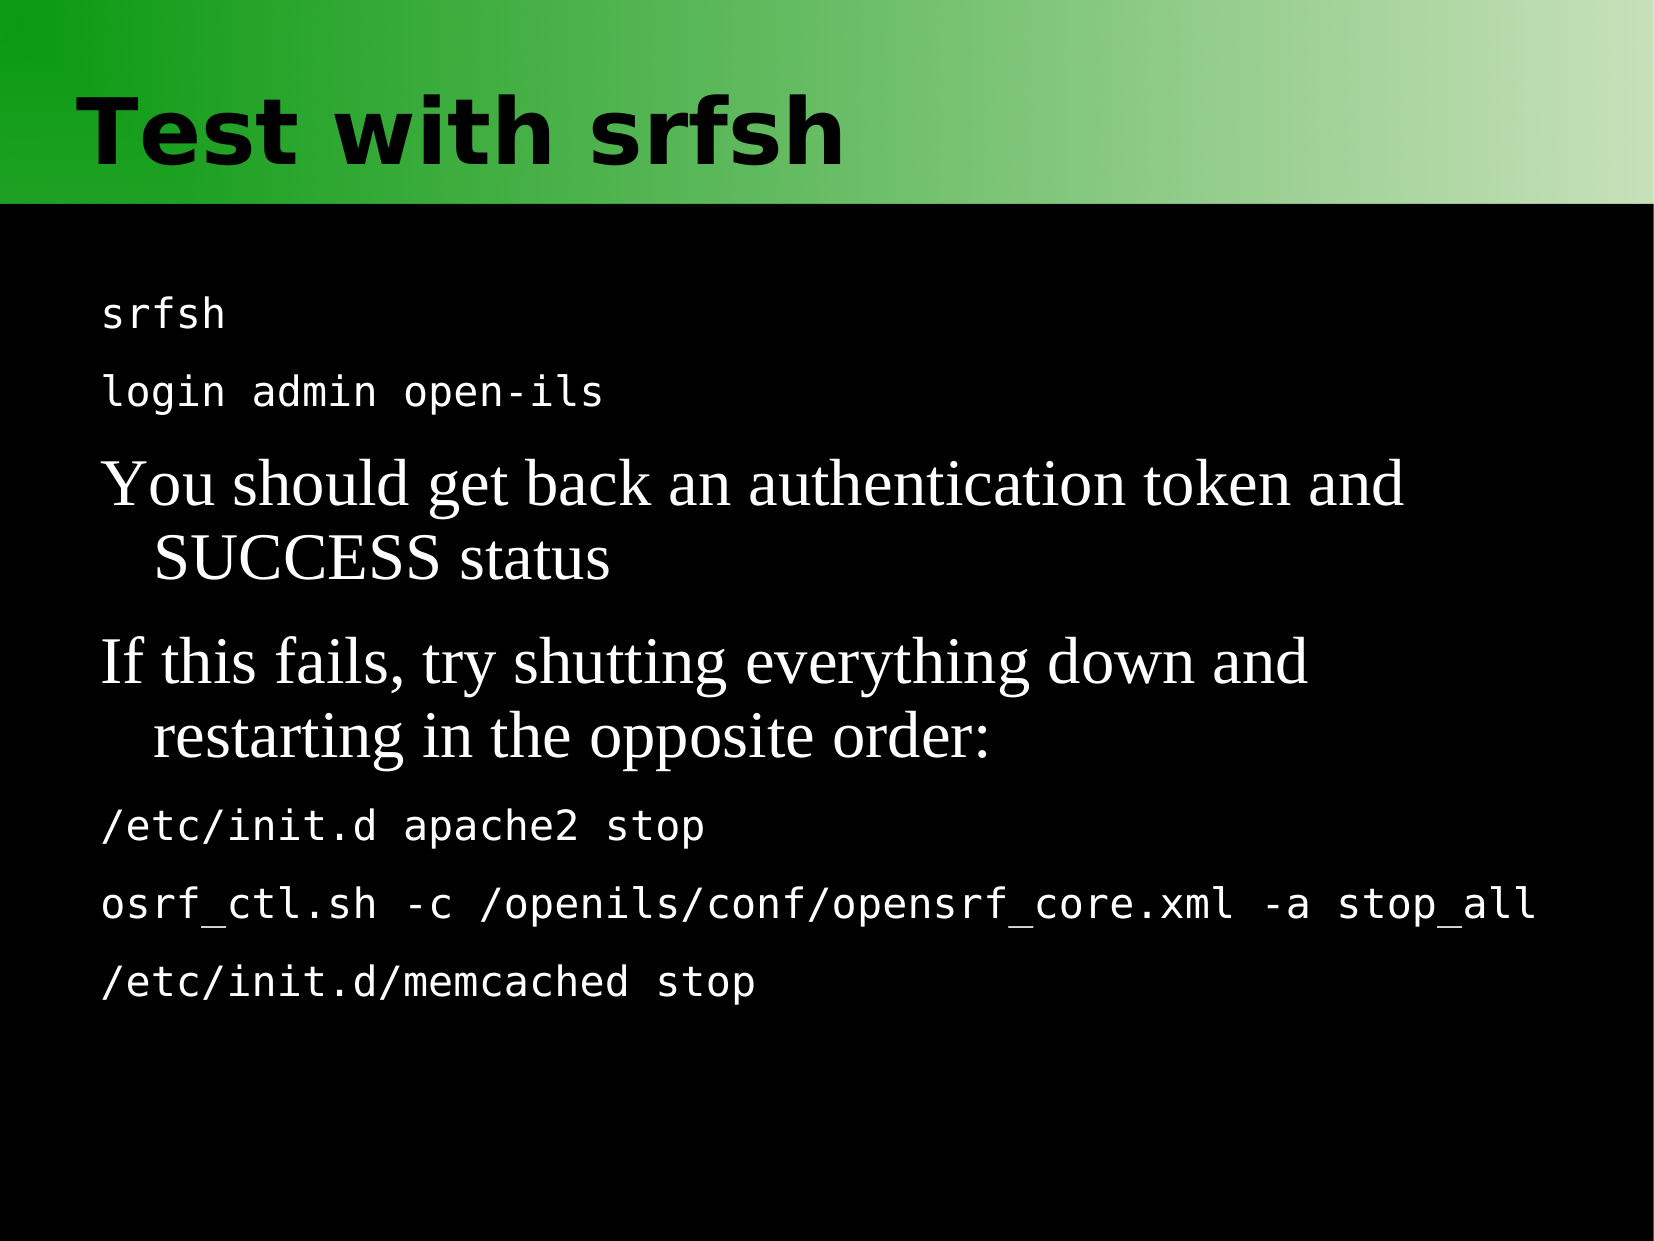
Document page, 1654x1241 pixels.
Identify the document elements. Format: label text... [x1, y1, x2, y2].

title Test with srfsh [76, 36, 1565, 229]
picture [0, 0, 1654, 1241]
list srfsh login admin open-ils You should get back an authentication token and SUCCESS status If this fails, try shutting everything down and restarting in the opposite order: /etc/init.d apache2 stop osrf_ctl.sh -c /openils/conf/opensrf_core.xml -a stop_all /etc/init.d/memcached stop [82, 290, 1571, 1094]
